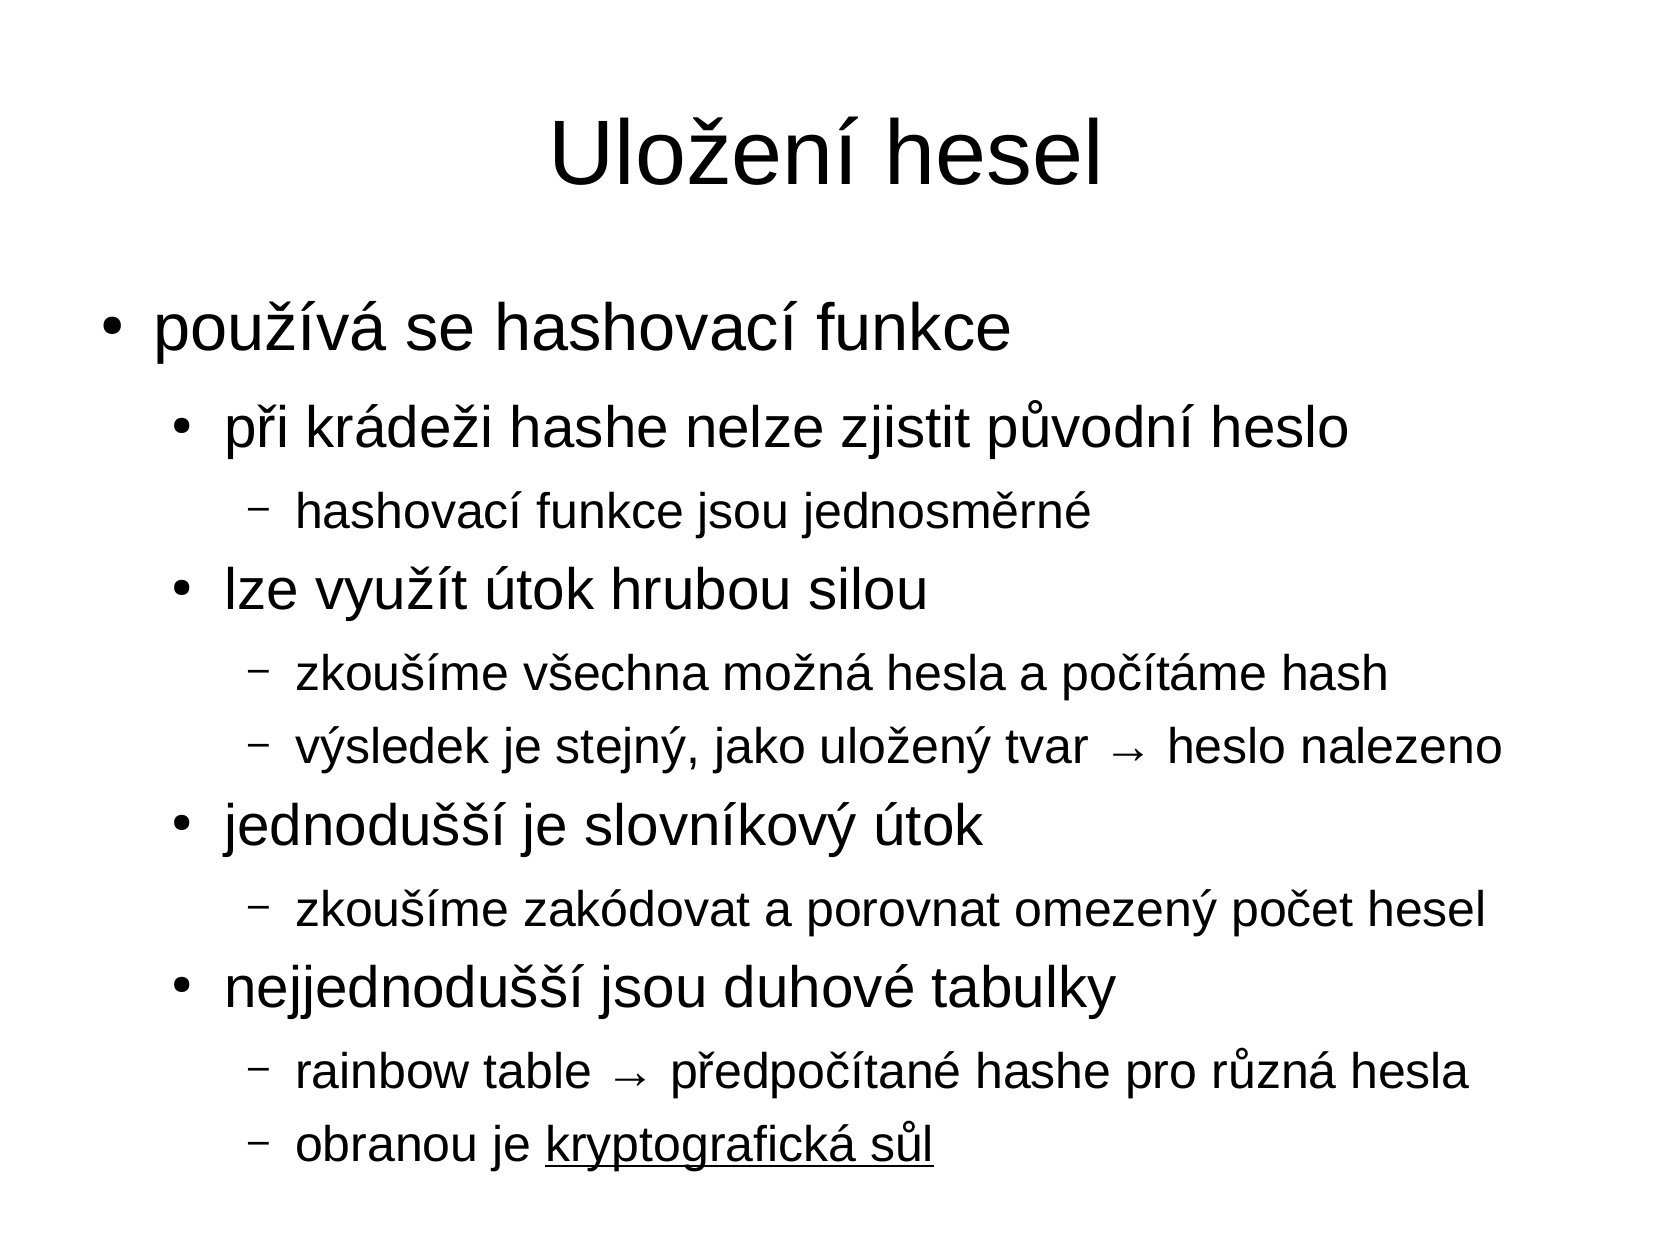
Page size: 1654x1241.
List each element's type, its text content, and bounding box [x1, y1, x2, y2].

title Uložení hesel [82, 49, 1571, 257]
list používá se hashovací funkce při krádeži hashe nelze zjistit původní heslo hashovací funkce jsou jednosměrné lze využít útok hrubou silou zkoušíme všechna možná hesla a počítáme hash výsledek je stejný, jako uložený tvar → heslo nalezeno jednodušší je slovníkový útok zkoušíme zakódovat a porovnat omezený počet hesel nejjednodušší jsou duhové tabulky rainbow table → předpočítané hashe pro různá hesla obranou je kryptografická sůl [82, 290, 1571, 1217]
